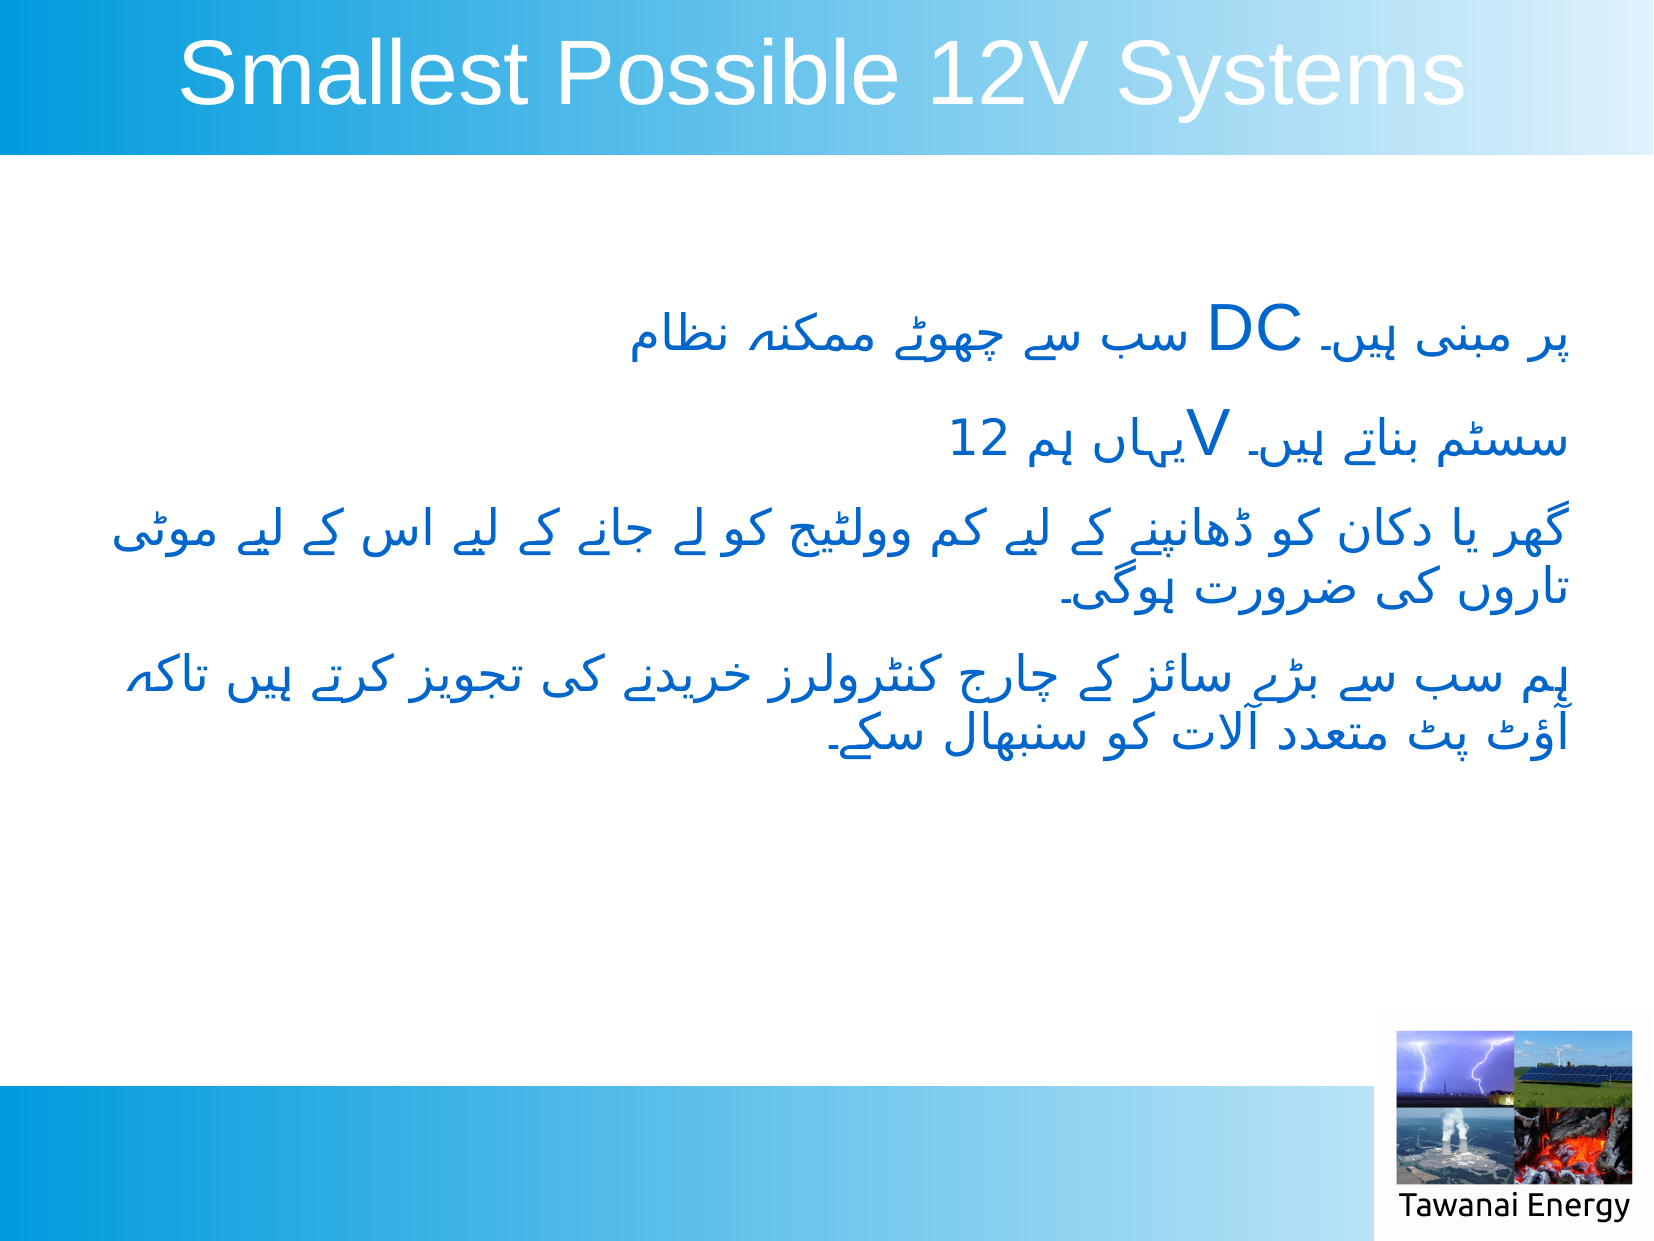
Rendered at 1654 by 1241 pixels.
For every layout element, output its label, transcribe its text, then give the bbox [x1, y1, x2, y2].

picture [1374, 1009, 1654, 1241]
title Smallest Possible 12V Systems [79, 20, 1568, 126]
list سب سے چھوٹے ممکنہ نظام DC پر مبنی ہیں۔ یہاں ہم 12V سسٹم بناتے ہیں۔ گھر یا دکان کو ڈھانپنے کے لیے کم وولٹیج کو لے جانے کے لیے اس کے لیے موٹی تاروں کی ضرورت ہوگی۔ ہم سب سے بڑے سائز کے چارج کنٹرولرز خریدنے کی تجویز کرتے ہیں تاکہ آؤٹ پٹ متعدد آلات کو سنبھال سکے۔ [82, 290, 1571, 1010]
